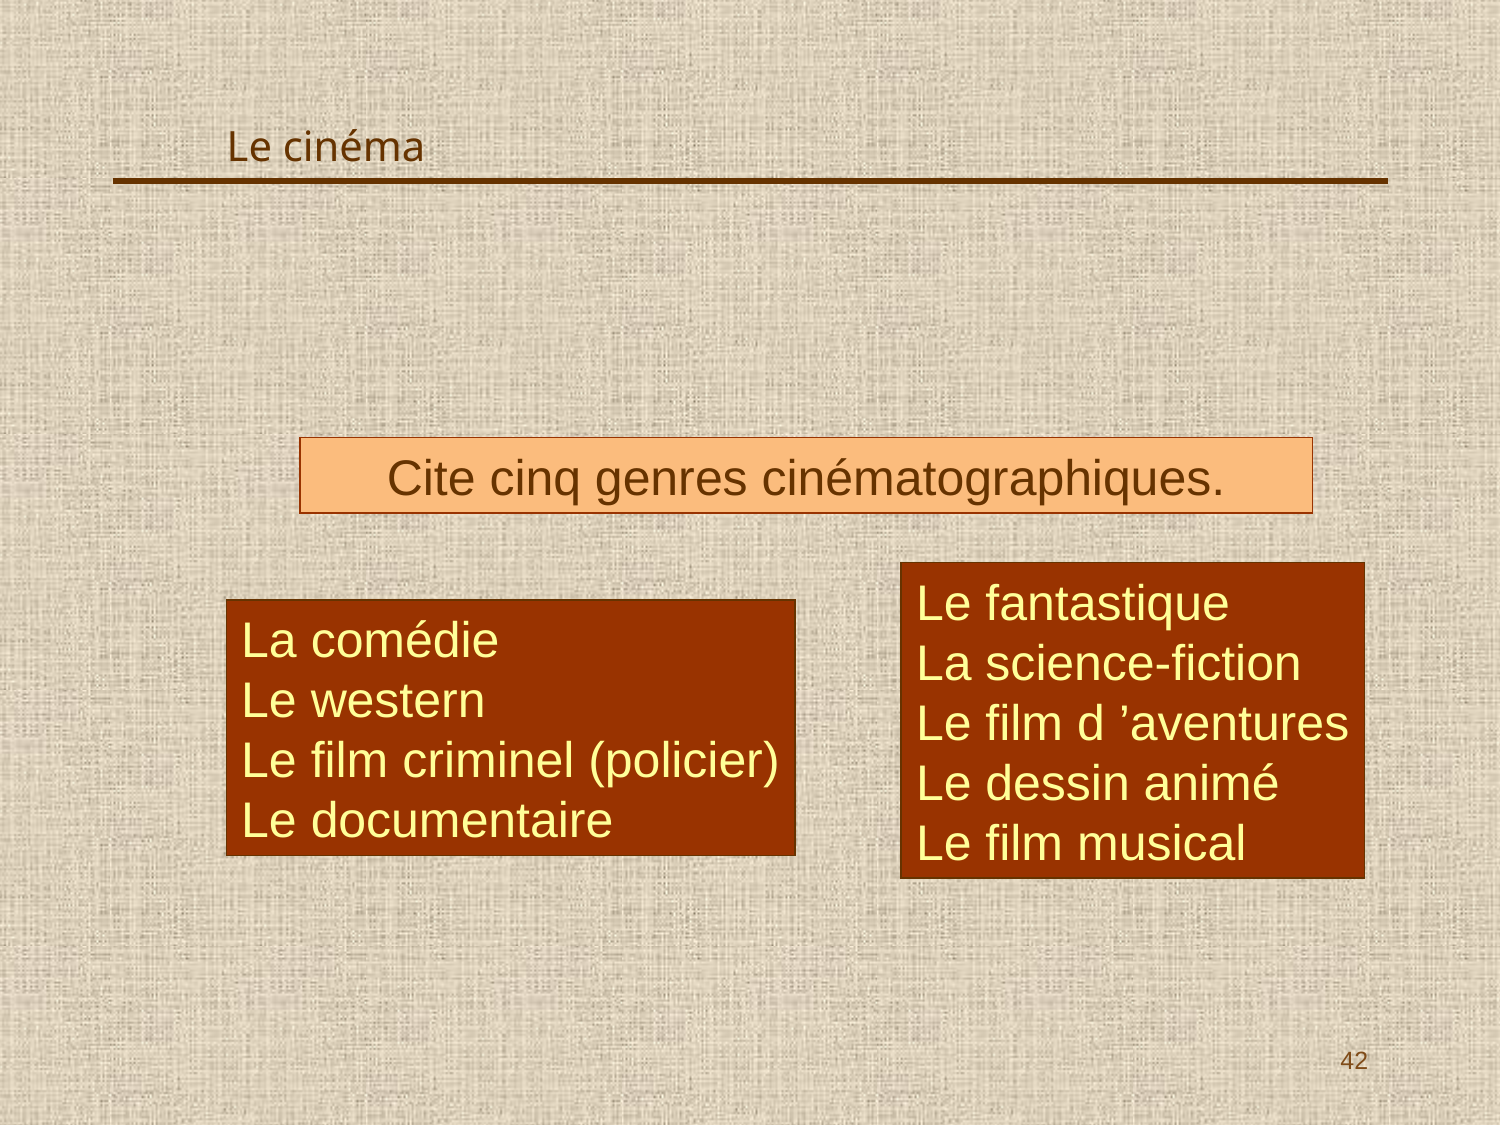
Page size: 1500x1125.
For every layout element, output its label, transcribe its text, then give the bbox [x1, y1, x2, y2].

text_box Le fantastique La science-fiction Le film d ’aventures Le dessin animé Le film musical [901, 562, 1365, 878]
text_box La comédie Le western Le film criminel (policier) Le documentaire [226, 599, 796, 856]
text_box Cite cinq genres cinématographiques. [299, 437, 1313, 513]
text_box Le cinéma [211, 112, 441, 178]
picture [0, 0, 1500, 1125]
